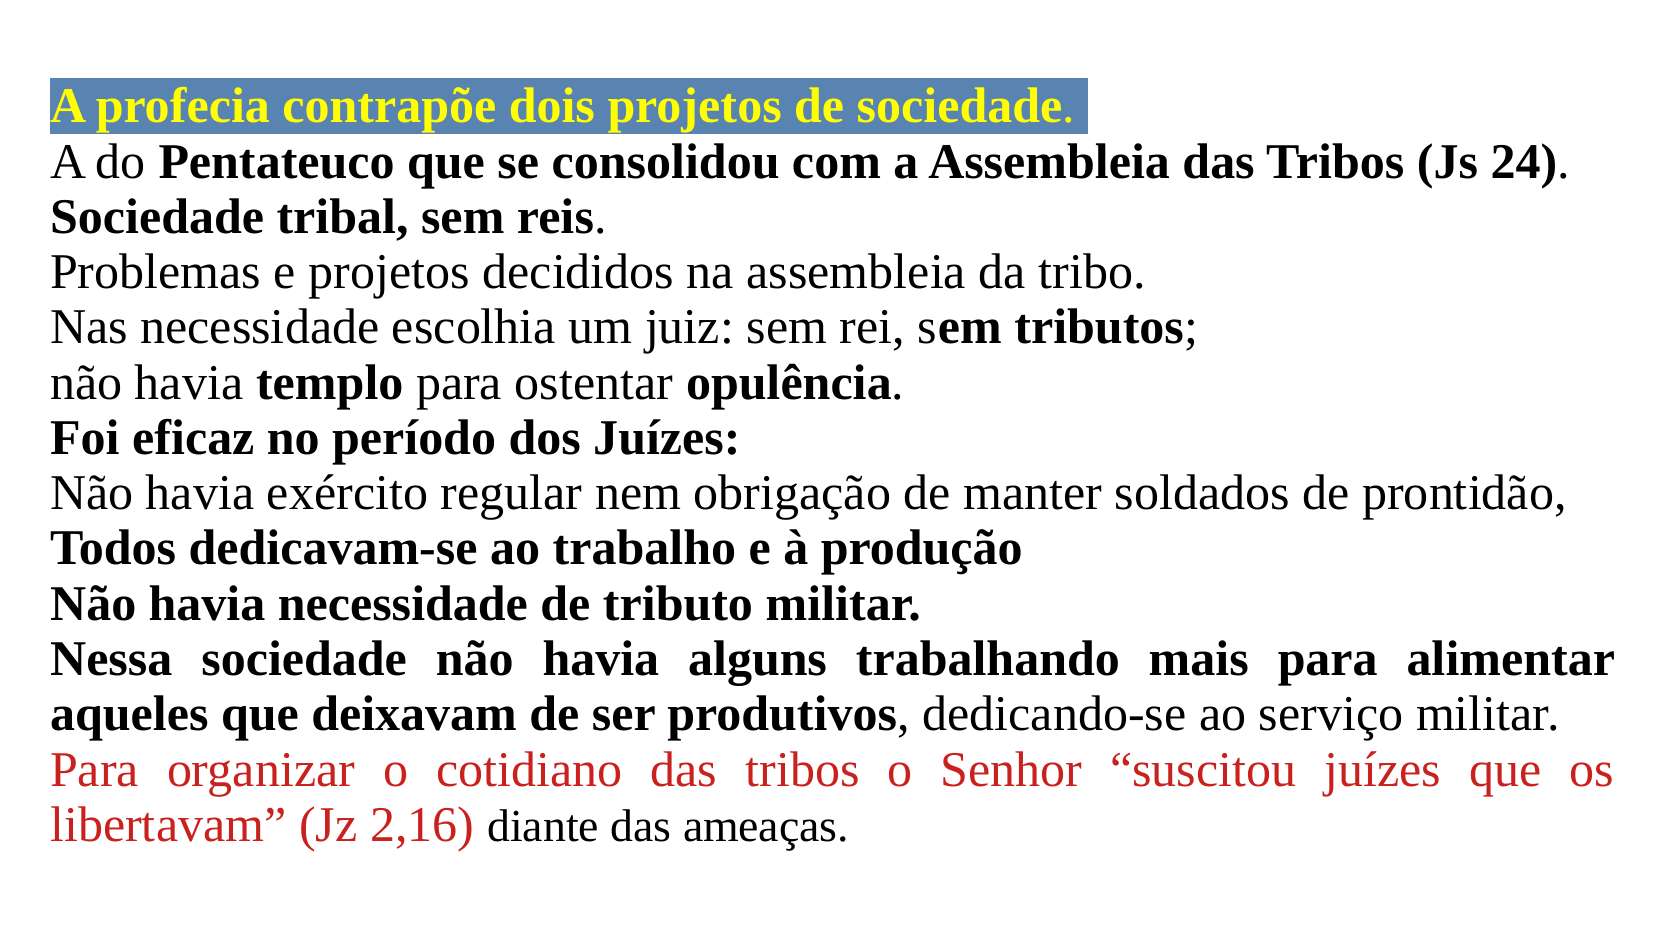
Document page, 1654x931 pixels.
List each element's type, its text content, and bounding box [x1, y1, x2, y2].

text_box A profecia contrapõe dois projetos de sociedade. A do Pentateuco que se consolidou com a Assembleia das Tribos (Js 24). Sociedade tribal, sem reis. Problemas e projetos decididos na assembleia da tribo. Nas necessidade escolhia um juiz: sem rei, sem tributos; não havia templo para ostentar opulência. Foi eficaz no período dos Juízes: Não havia exército regular nem obrigação de manter soldados de prontidão, Todos dedicavam-se ao trabalho e à produção Não havia necessidade de tributo militar. Nessa sociedade não havia alguns trabalhando mais para alimentar aqueles que deixavam de ser produtivos, dedicando-se ao serviço militar. Para organizar o cotidiano das tribos o Senhor “suscitou juízes que os libertavam” (Jz 2,16) diante das ameaças. [35, 70, 1630, 860]
